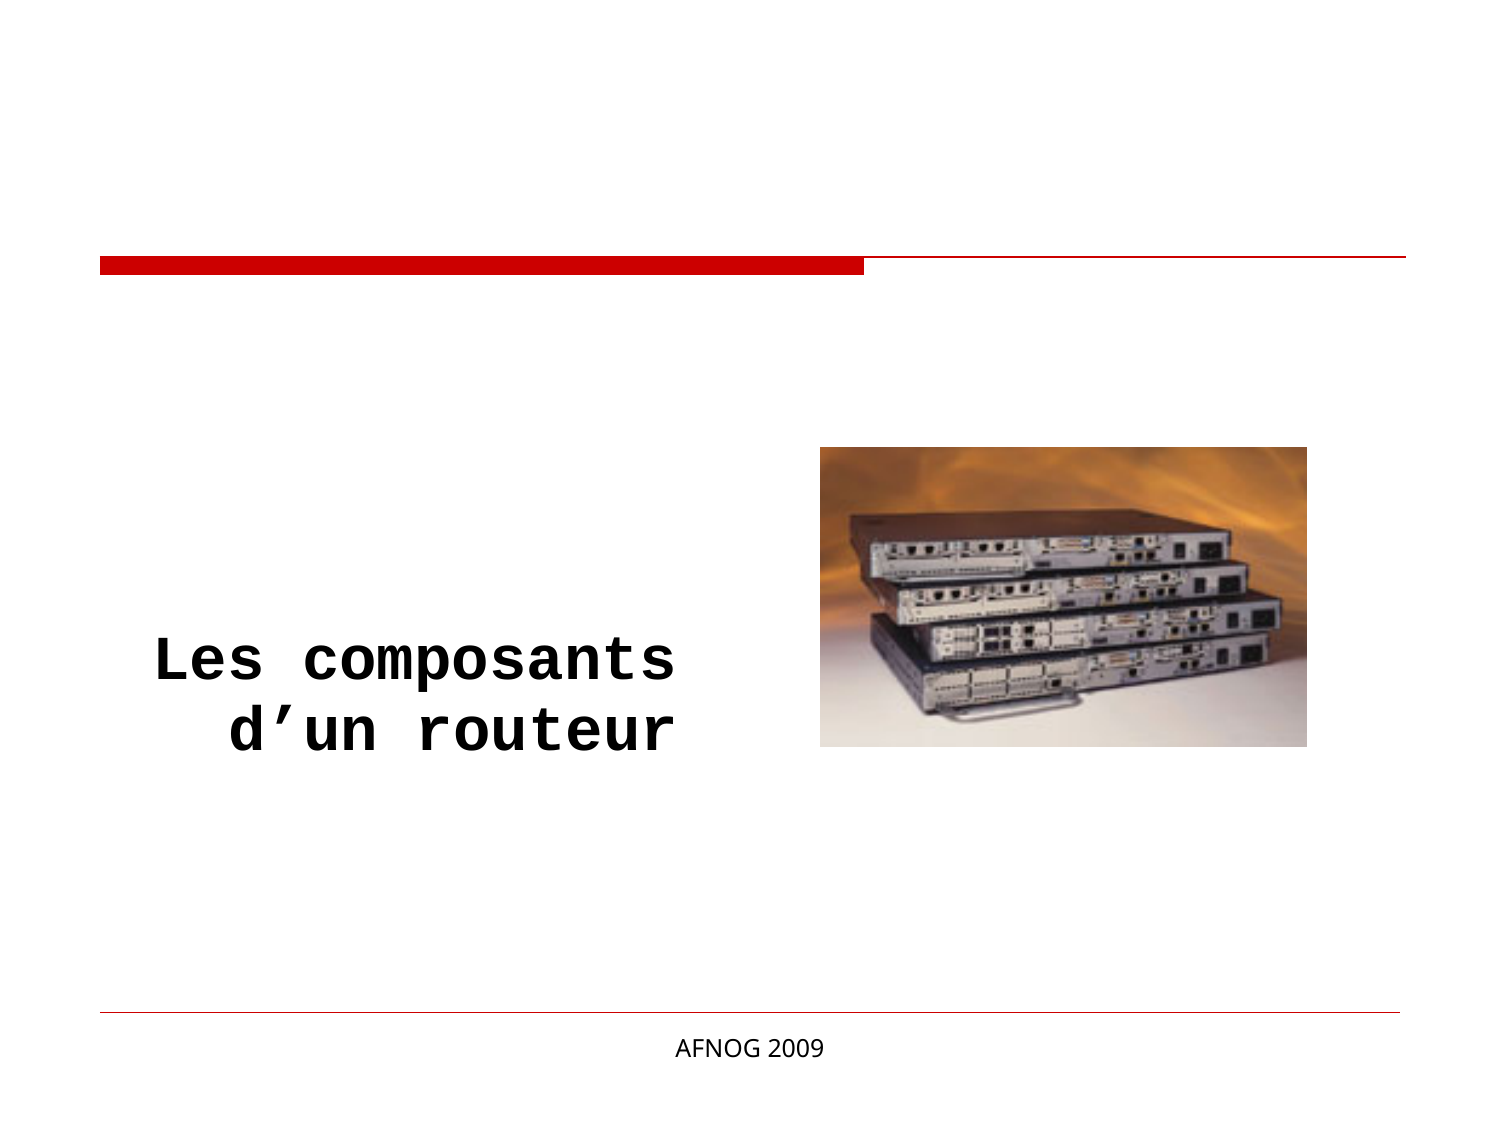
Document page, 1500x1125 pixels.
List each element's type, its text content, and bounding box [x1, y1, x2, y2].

text_box AFNOG 2009 [512, 1024, 988, 1103]
list Les composants d’un routeur [92, 287, 737, 988]
text_box [820, 447, 1307, 747]
